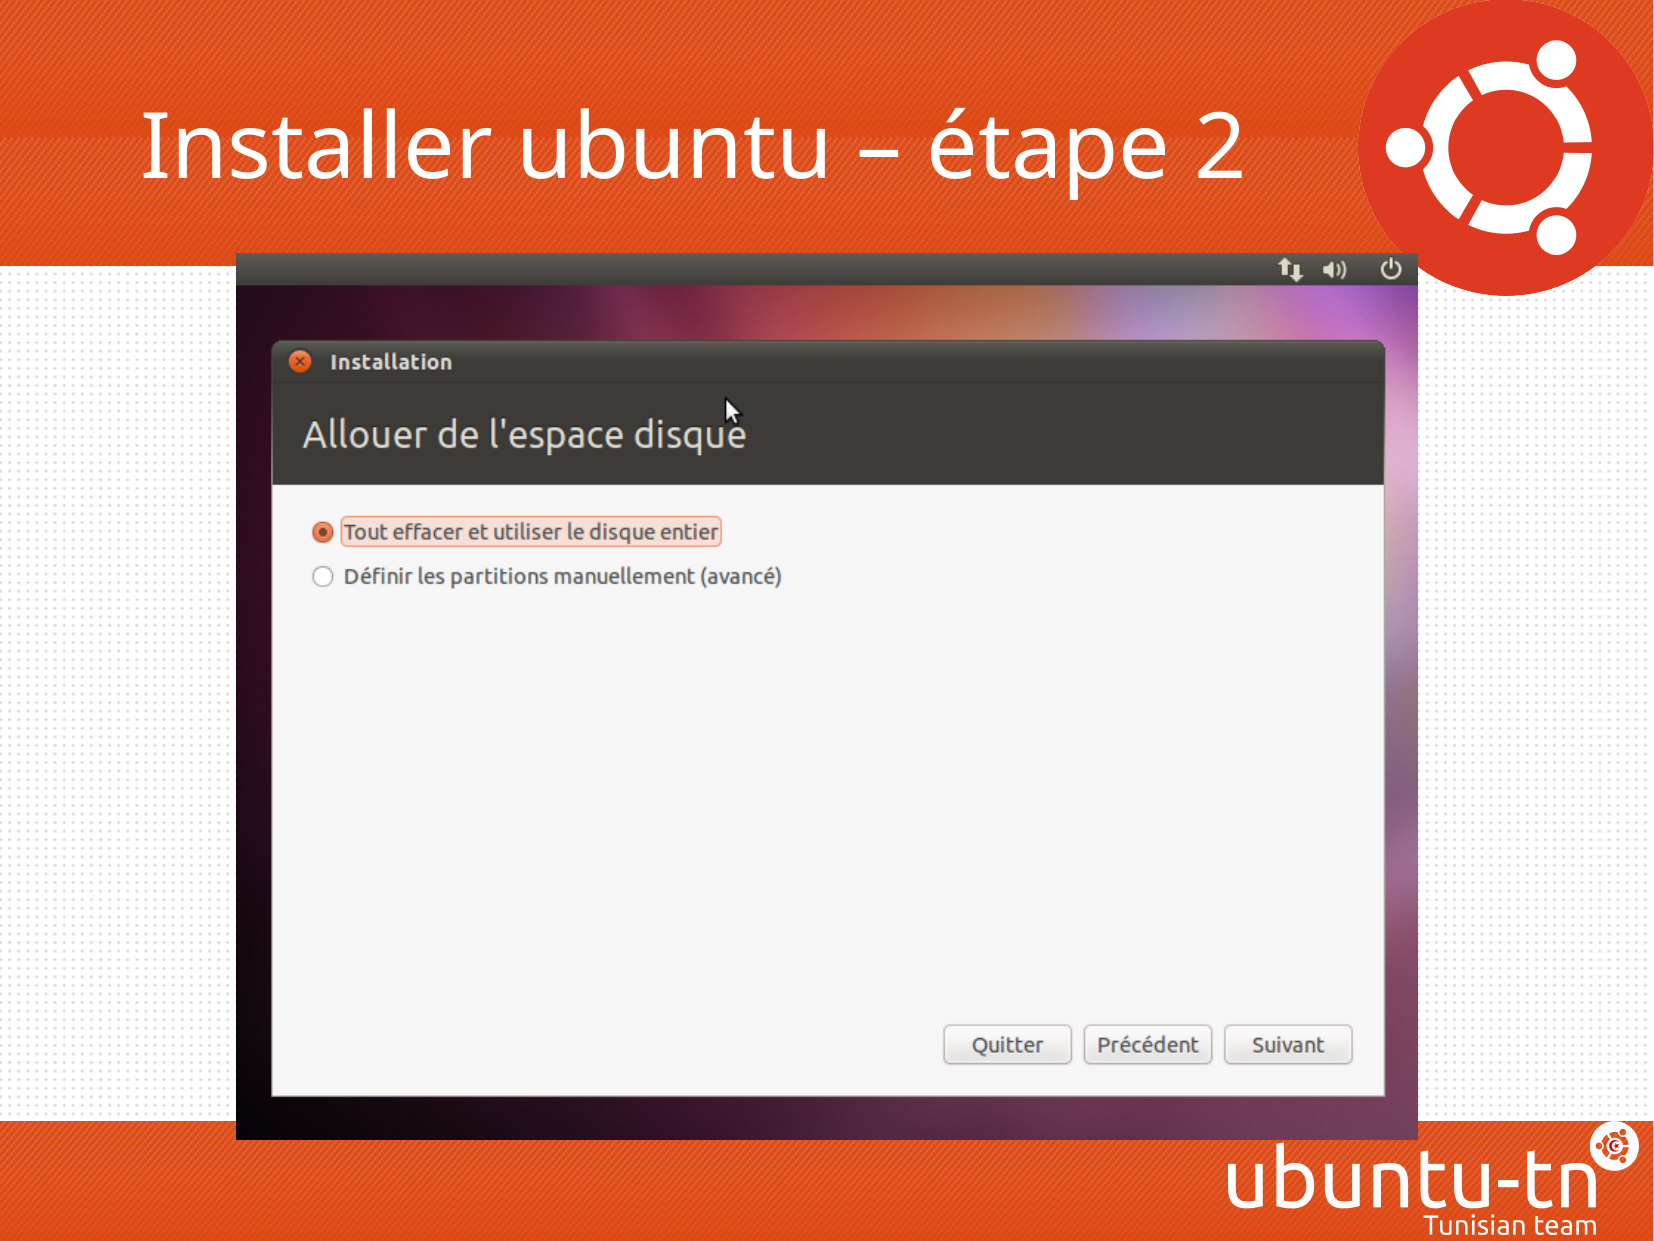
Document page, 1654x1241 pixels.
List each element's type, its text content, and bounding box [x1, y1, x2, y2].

title Installer ubuntu – étape 2 [29, 36, 1359, 250]
picture [0, 0, 1654, 1241]
